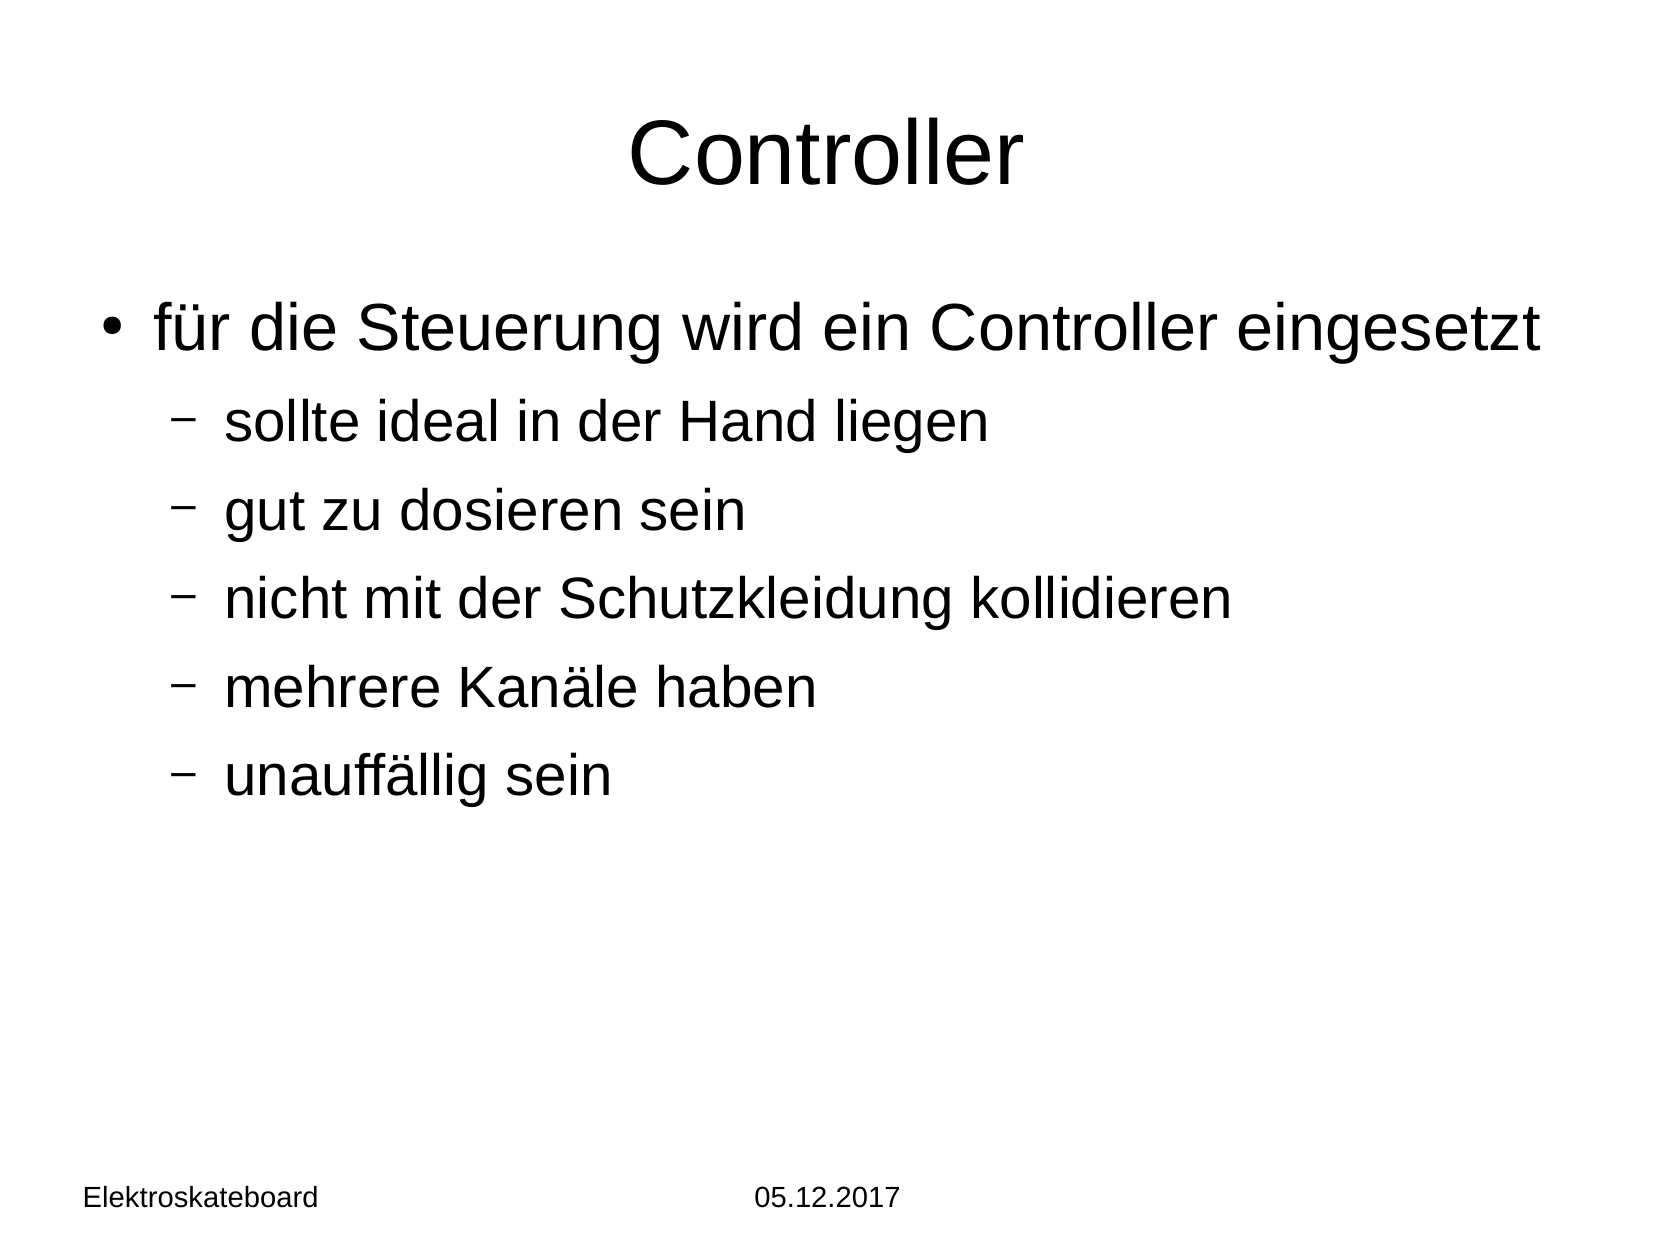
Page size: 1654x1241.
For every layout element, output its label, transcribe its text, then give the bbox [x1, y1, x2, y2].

title Controller [82, 49, 1571, 257]
list für die Steuerung wird ein Controller eingesetzt sollte ideal in der Hand liegen gut zu dosieren sein nicht mit der Schutzkleidung kollidieren mehrere Kanäle haben unauffällig sein [82, 290, 1571, 1010]
